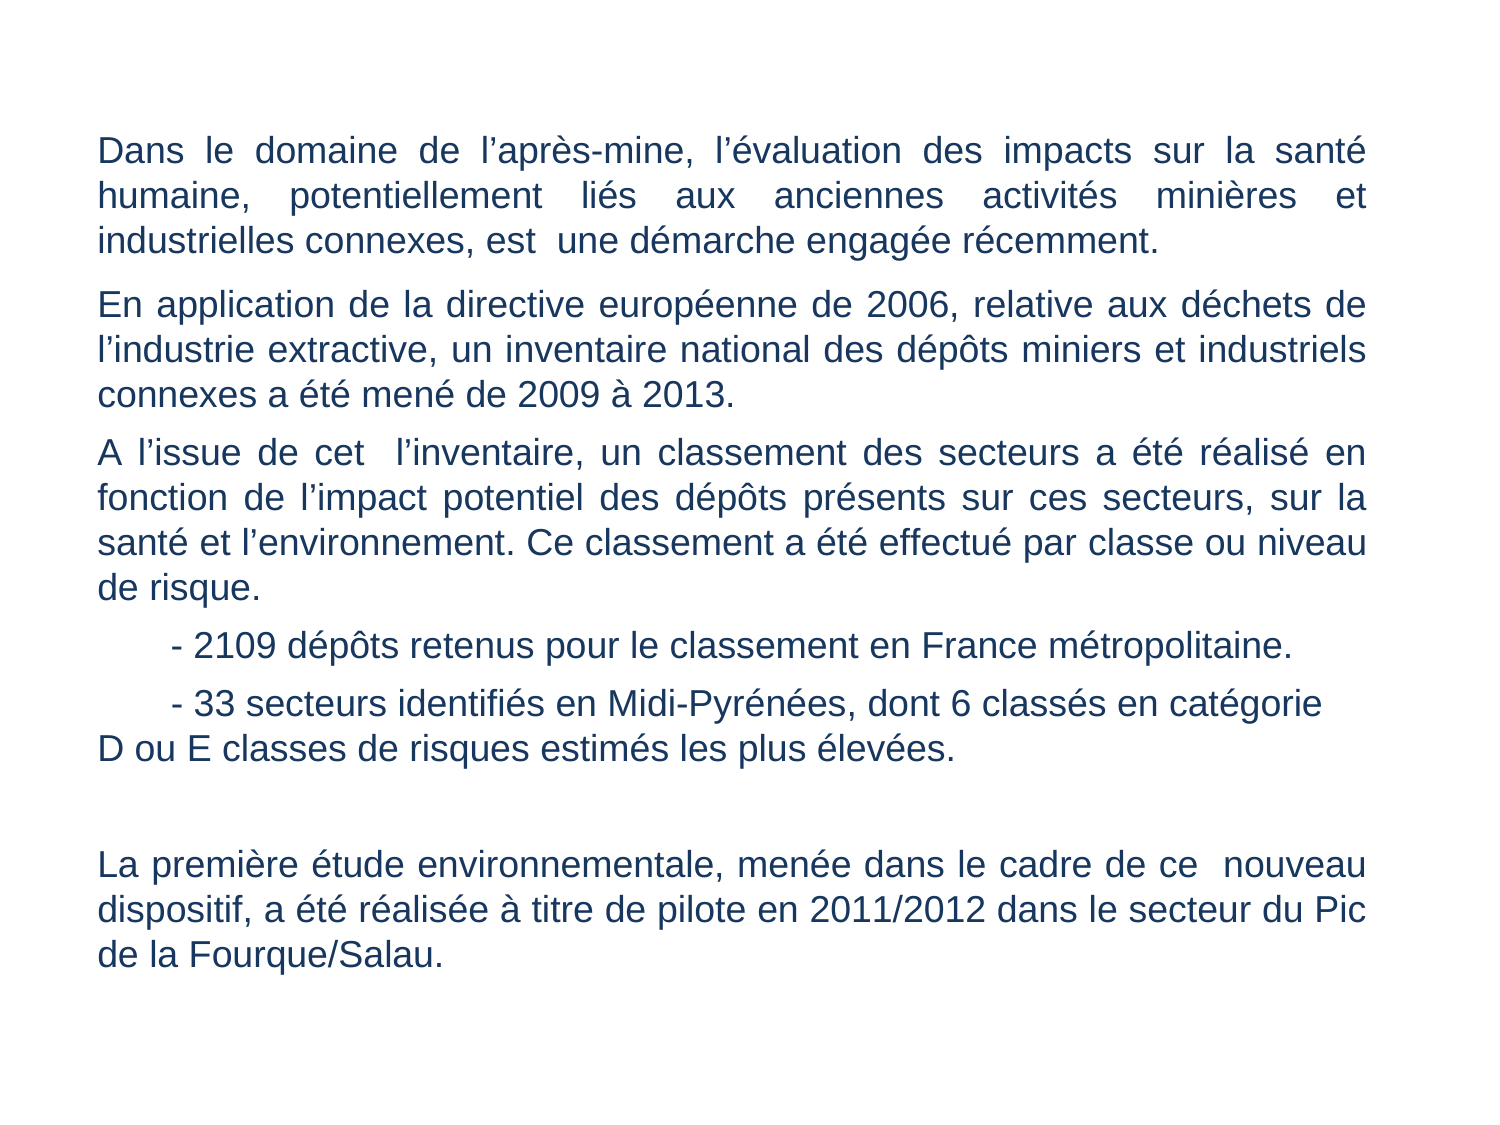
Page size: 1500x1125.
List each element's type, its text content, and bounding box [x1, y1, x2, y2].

text_box Dans le domaine de l’après-mine, l’évaluation des impacts sur la santé humaine, potentiellement liés aux anciennes activités minières et industrielles connexes, est une démarche engagée récemment. En application de la directive européenne de 2006, relative aux déchets de l’industrie extractive, un inventaire national des dépôts miniers et industriels connexes a été mené de 2009 à 2013. A l’issue de cet l’inventaire, un classement des secteurs a été réalisé en fonction de l’impact potentiel des dépôts présents sur ces secteurs, sur la santé et l’environnement. Ce classement a été effectué par classe ou niveau de risque. - 2109 dépôts retenus pour le classement en France métropolitaine. - 33 secteurs identifiés en Midi-Pyrénées, dont 6 classés en catégorie D ou E classes de risques estimés les plus élevées. La première étude environnementale, menée dans le cadre de ce nouveau dispositif, a été réalisée à titre de pilote en 2011/2012 dans le secteur du Pic de la Fourque/Salau. [82, 118, 1382, 1040]
